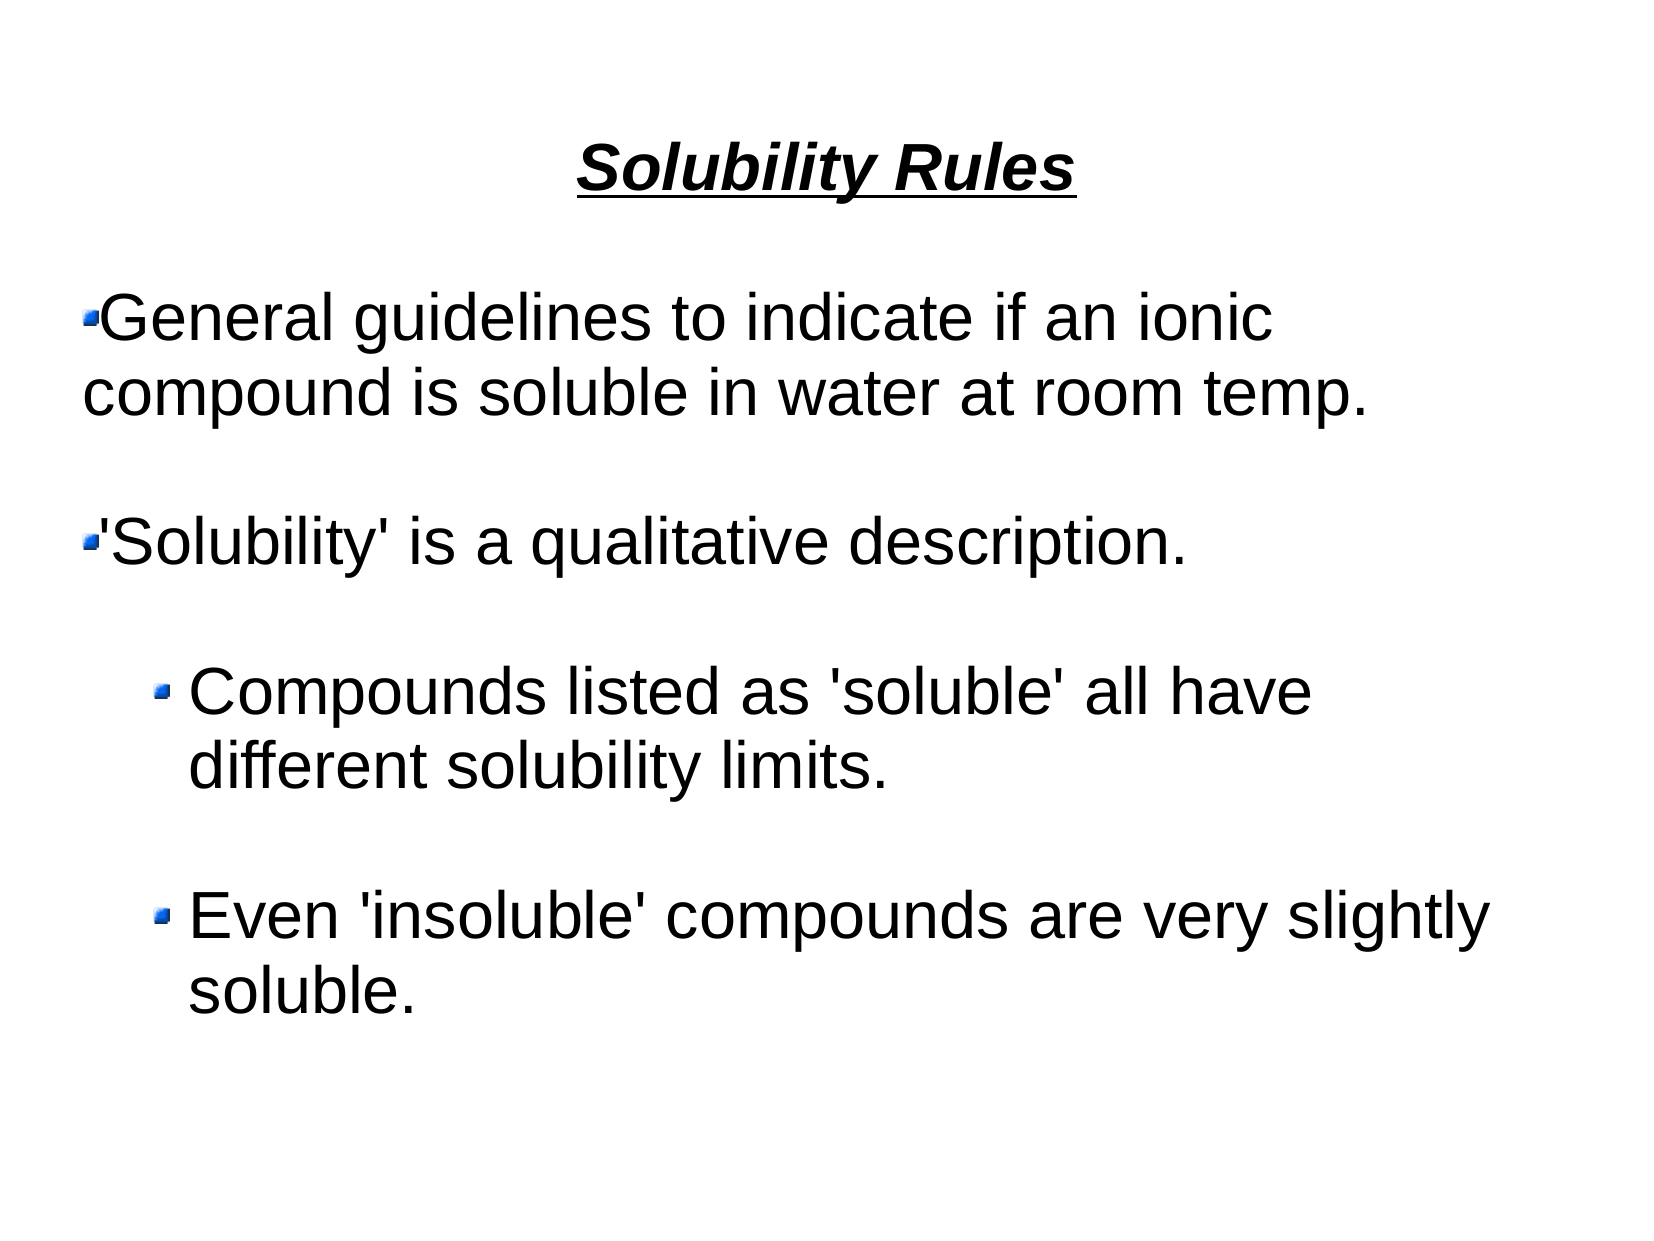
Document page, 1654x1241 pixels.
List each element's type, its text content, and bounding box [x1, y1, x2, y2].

subtitle Solubility Rules General guidelines to indicate if an ionic compound is soluble in water at room temp. 'Solubility' is a qualitative description. Compounds listed as 'soluble' all have different solubility limits. Even 'insoluble' compounds are very slightly soluble. [82, 49, 1571, 1109]
